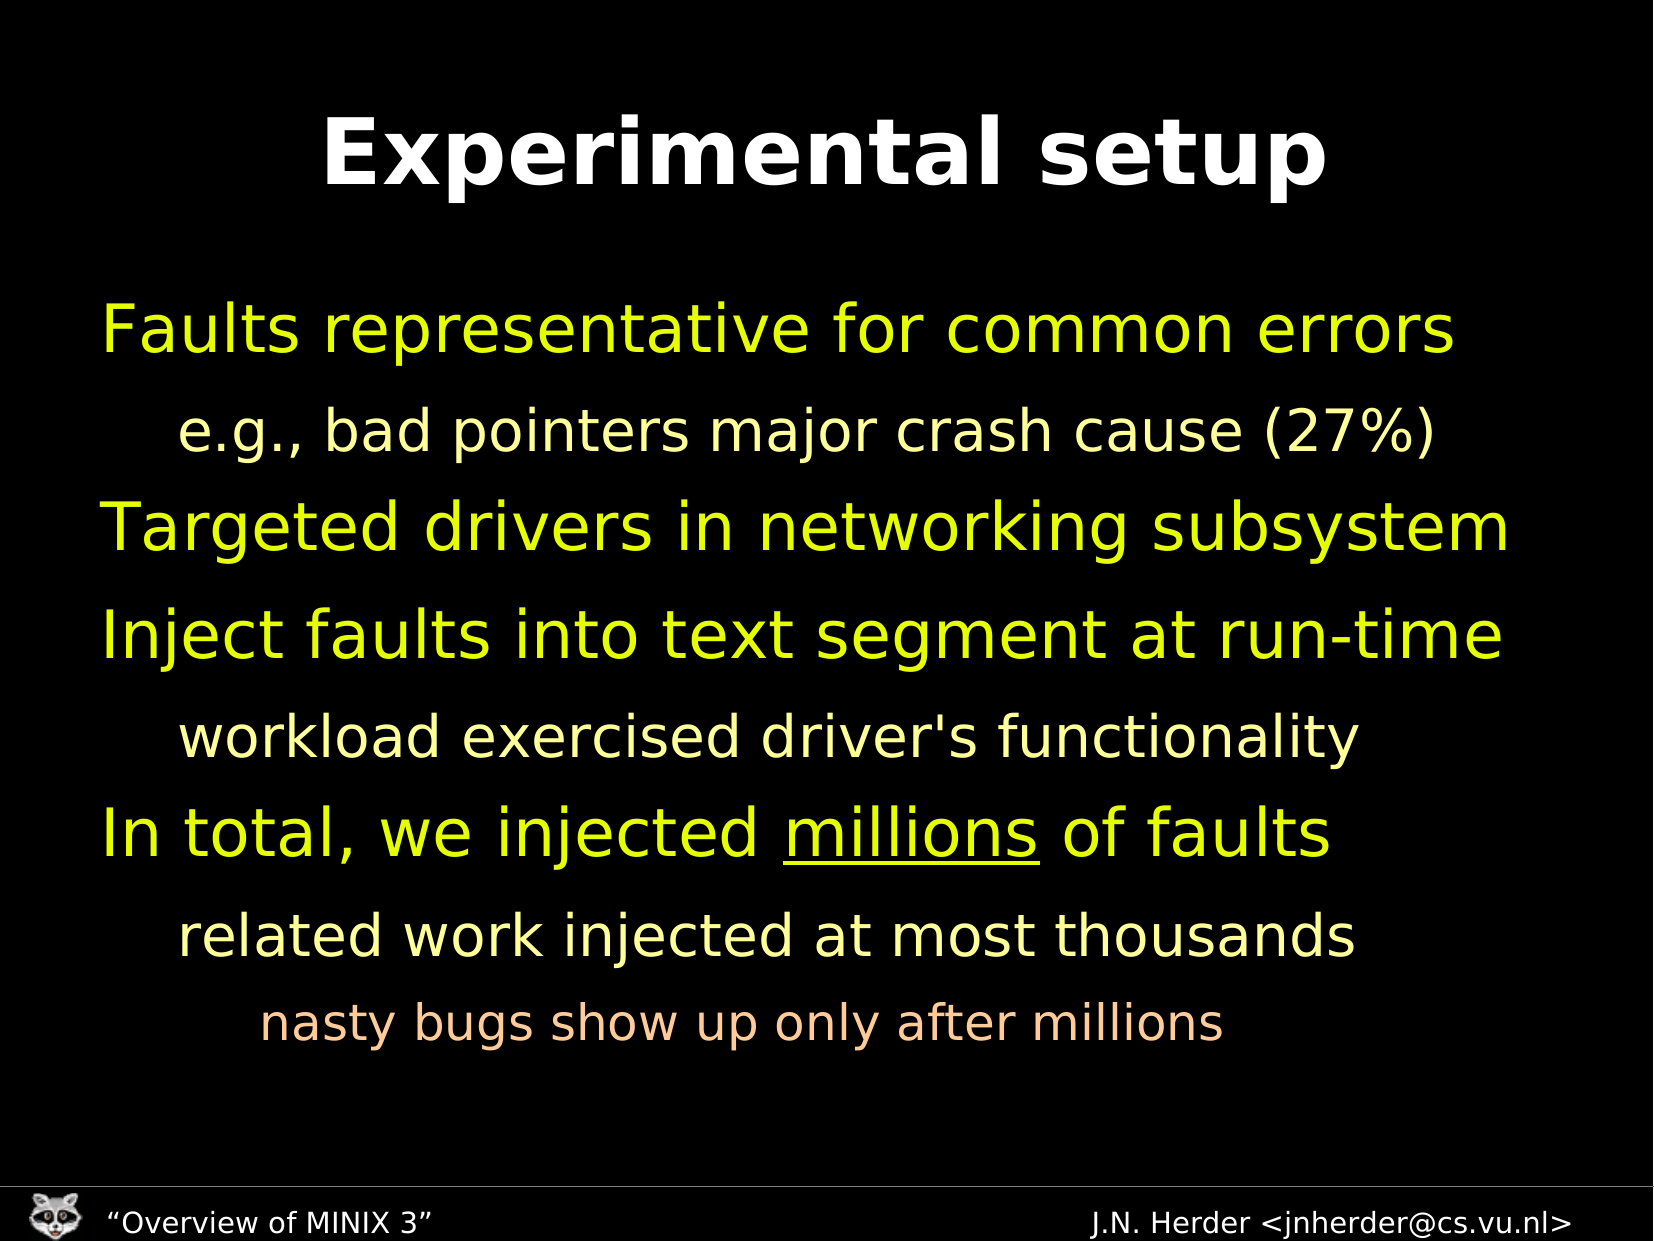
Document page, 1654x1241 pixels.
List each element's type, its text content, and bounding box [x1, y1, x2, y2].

title Experimental setup [75, 43, 1576, 263]
list Faults representative for common errors e.g., bad pointers major crash cause (27%) Targeted drivers in networking subsystem Inject faults into text segment at run-time workload exercised driver's functionality In total, we injected millions of faults related work injected at most thousands nasty bugs show up only after millions [82, 290, 1571, 1095]
picture [29, 1193, 83, 1241]
